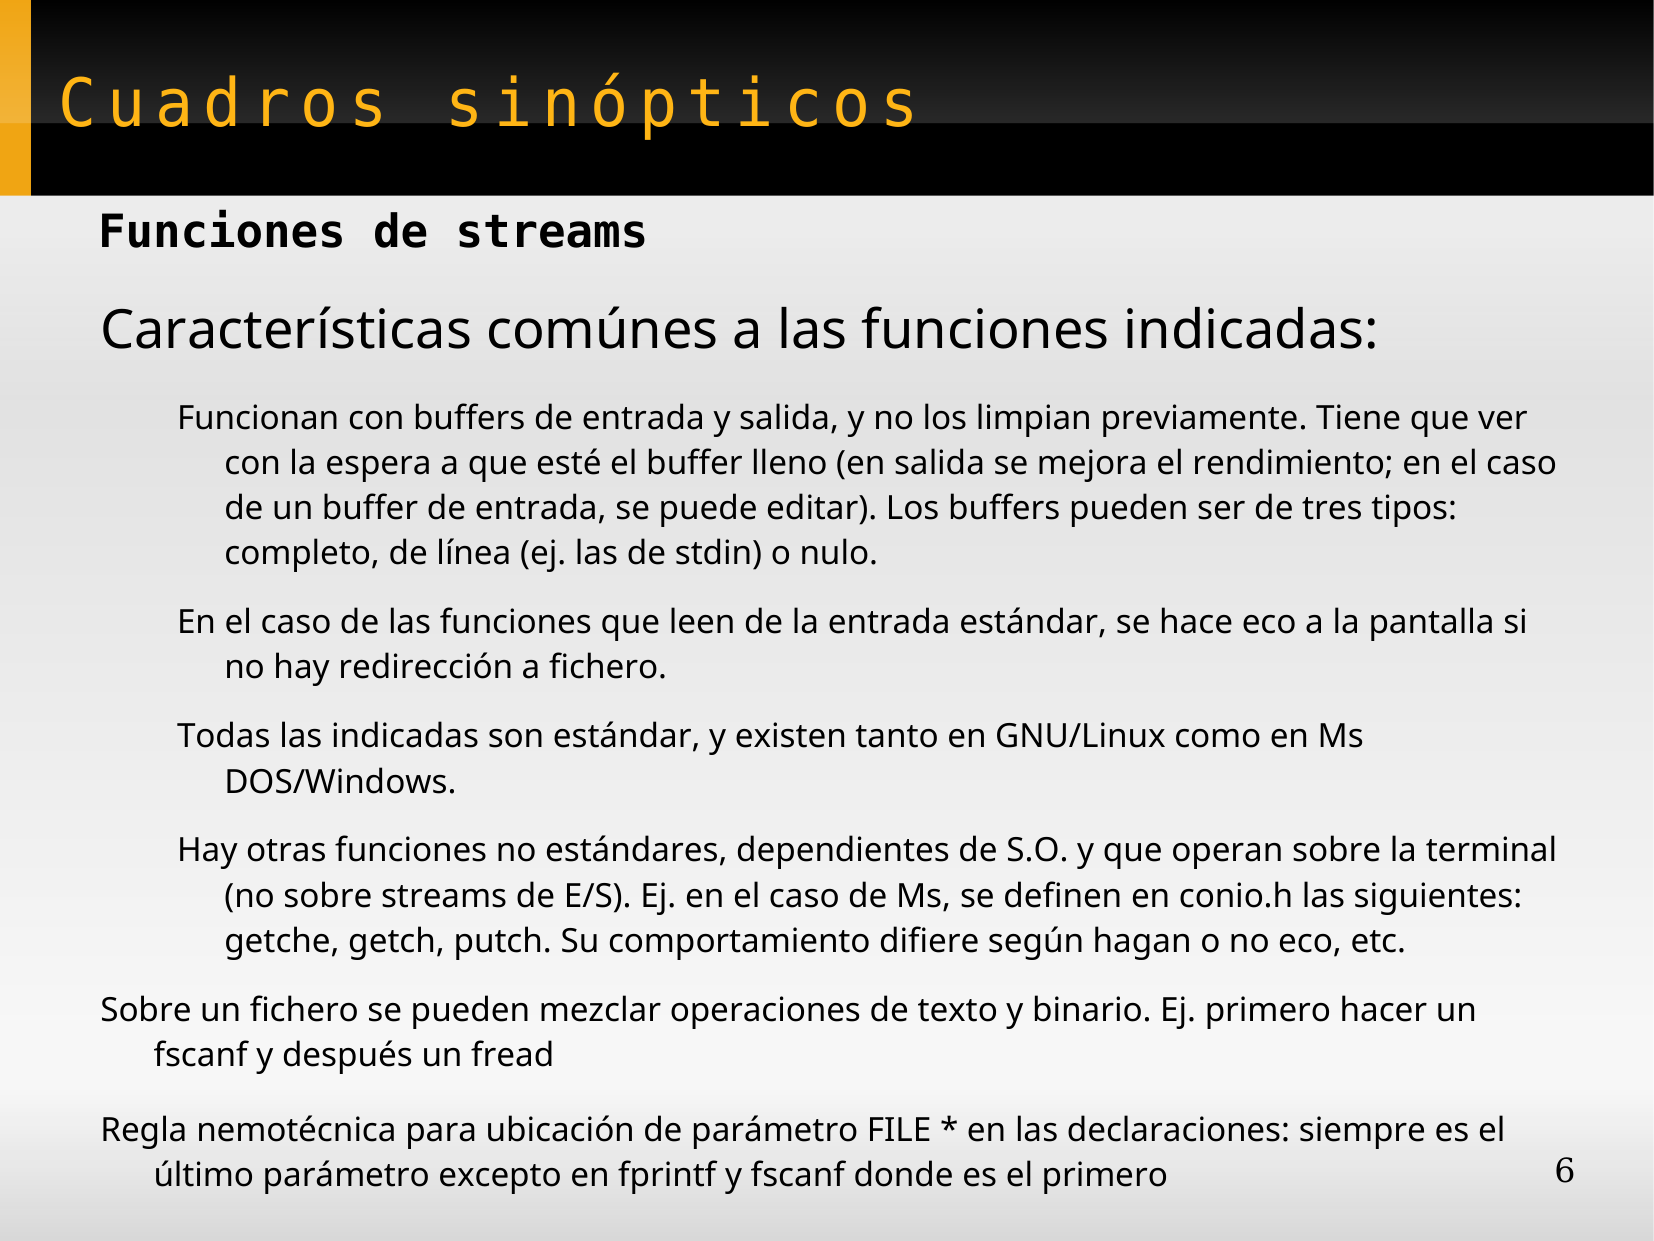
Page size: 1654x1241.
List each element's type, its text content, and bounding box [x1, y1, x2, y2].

text_box Funciones de streams [83, 197, 663, 266]
list Características comúnes a las funciones indicadas: Funcionan con buffers de entrada y salida, y no los limpian previamente. Tiene que ver con la espera a que esté el buffer lleno (en salida se mejora el rendimiento; en el caso de un buffer de entrada, se puede editar). Los buffers pueden ser de tres tipos: completo, de línea (ej. las de stdin) o nulo. En el caso de las funciones que leen de la entrada estándar, se hace eco a la pantalla si no hay redirección a fichero. Todas las indicadas son estándar, y existen tanto en GNU/Linux como en Ms DOS/Windows. Hay otras funciones no estándares, dependientes de S.O. y que operan sobre la terminal (no sobre streams de E/S). Ej. en el caso de Ms, se definen en conio.h las siguientes: getche, getch, putch. Su comportamiento difiere según hagan o no eco, etc. Sobre un fichero se pueden mezclar operaciones de texto y binario. Ej. primero hacer un fscanf y después un fread Regla nemotécnica para ubicación de parámetro FILE * en las declaraciones: siempre es el último parámetro excepto en fprintf y fscanf donde es el primero [82, 290, 1571, 1073]
picture [0, 0, 1654, 1241]
title Cuadros sinópticos [59, 29, 1506, 178]
